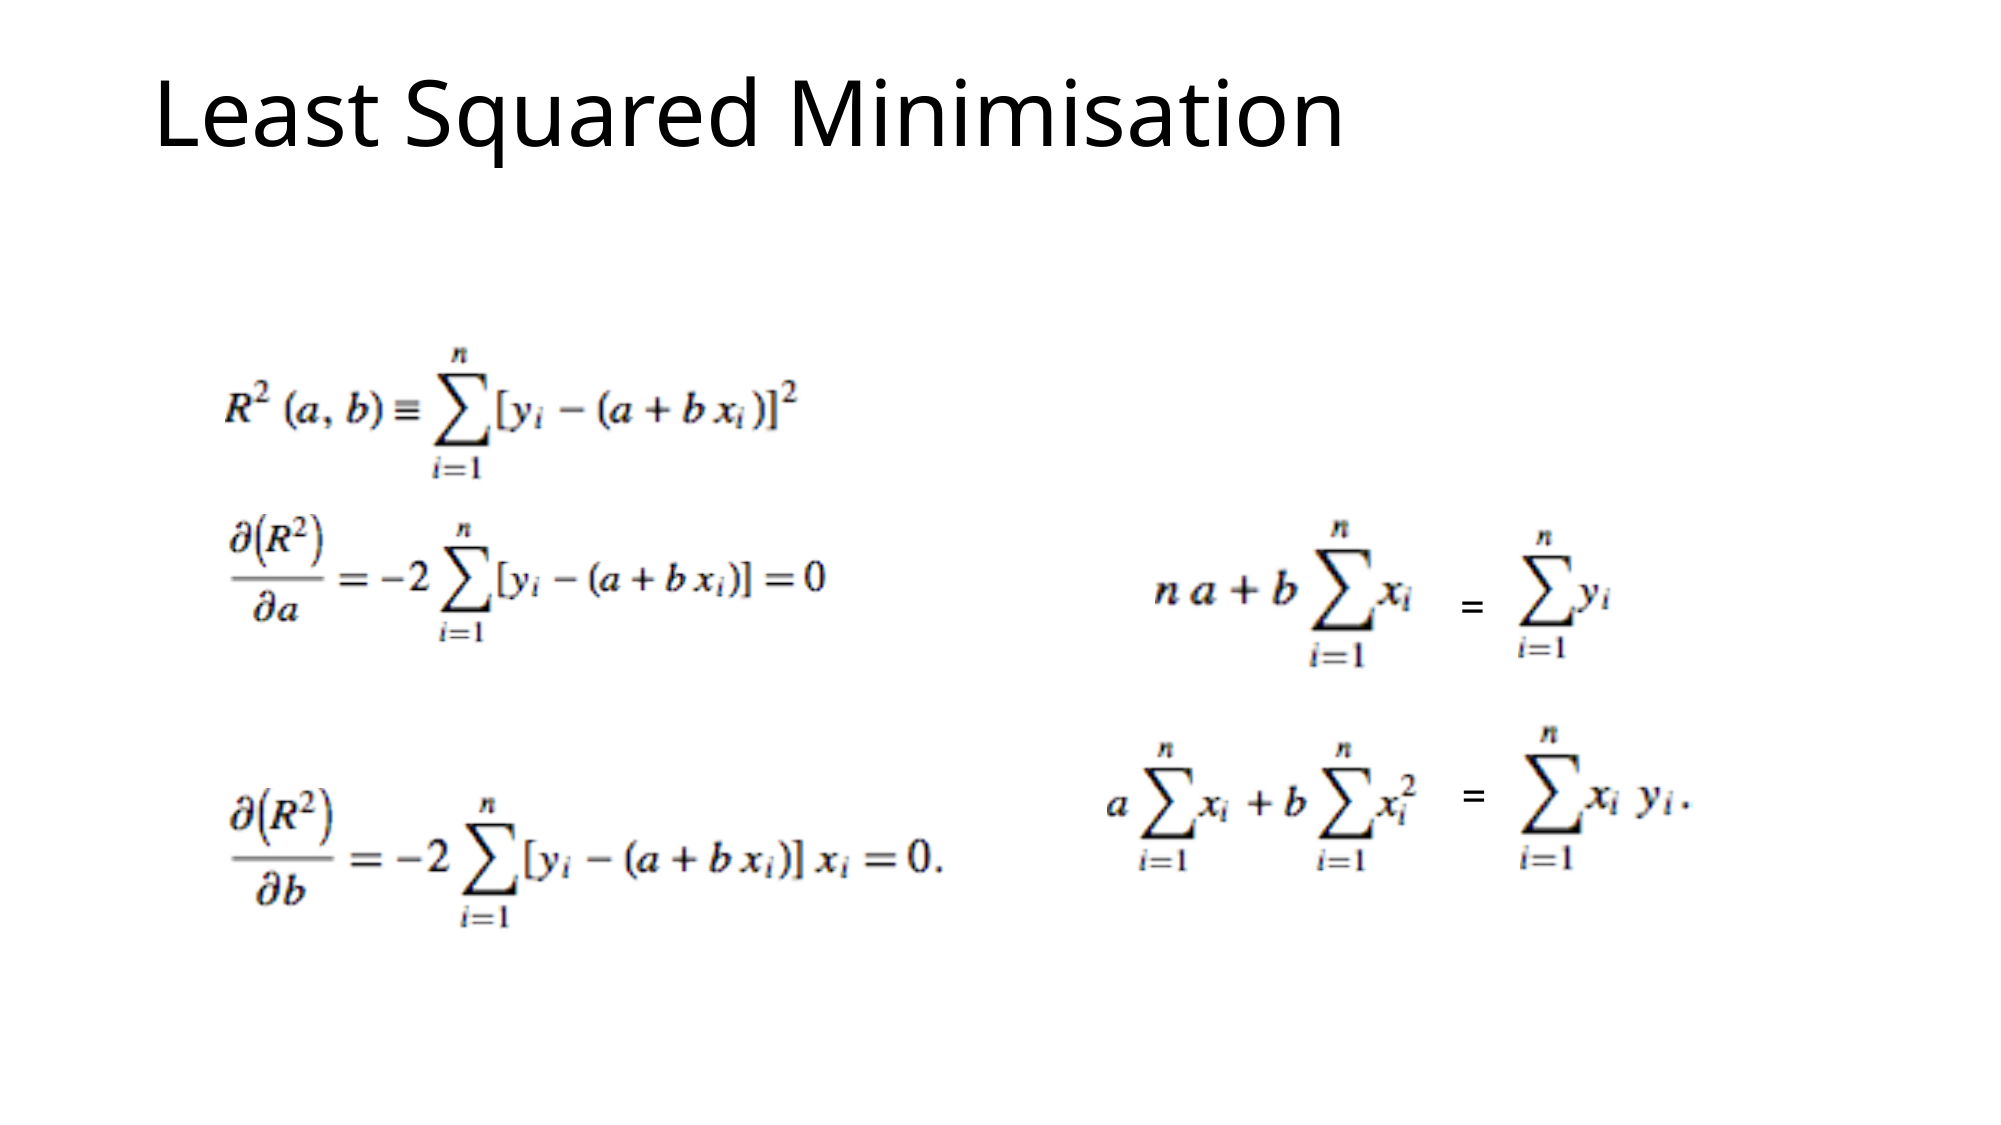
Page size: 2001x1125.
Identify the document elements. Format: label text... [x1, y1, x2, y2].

text_box = [1445, 566, 1544, 641]
picture [225, 788, 949, 942]
picture [225, 341, 802, 490]
text_box = [1446, 755, 1545, 830]
picture [1155, 513, 1421, 680]
picture [1520, 719, 1693, 882]
text_box Least Squared Minimisation [137, 59, 1862, 277]
picture [1518, 524, 1615, 670]
picture [225, 514, 830, 655]
picture [1107, 736, 1421, 882]
